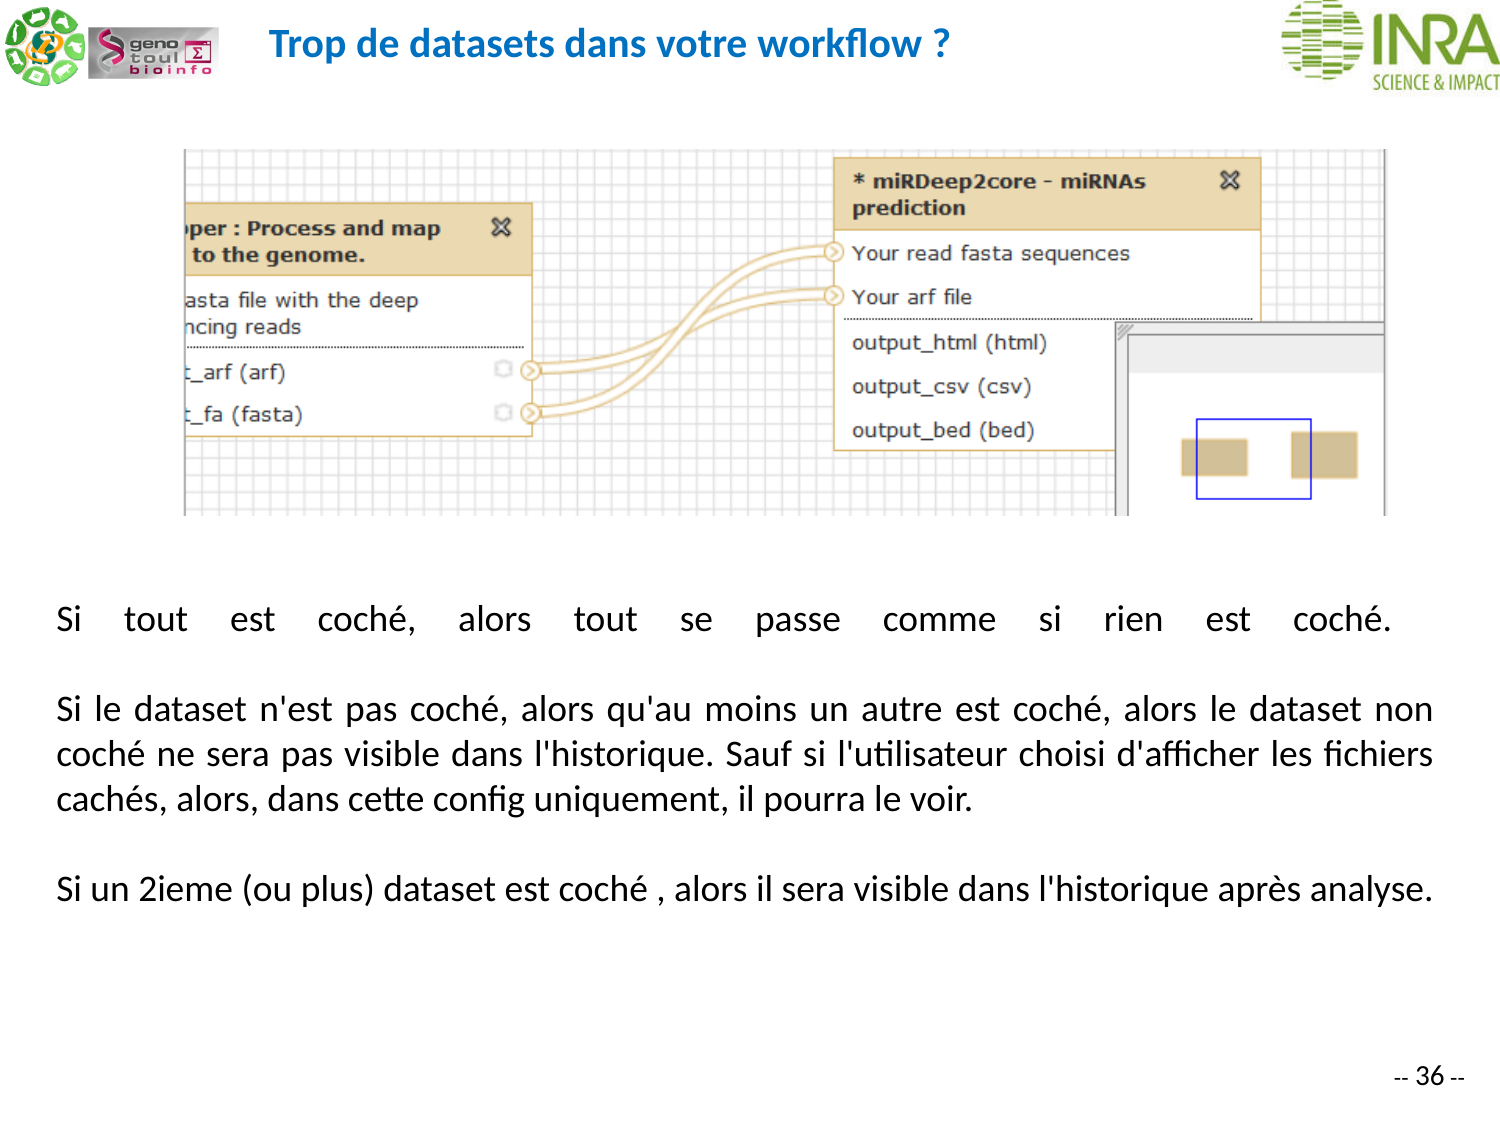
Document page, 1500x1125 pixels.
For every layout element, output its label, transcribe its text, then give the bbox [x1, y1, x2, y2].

picture [5, 7, 85, 86]
text_box Trop de datasets dans votre workflow ? [253, 19, 1270, 86]
picture [1281, 0, 1500, 110]
picture [88, 27, 219, 79]
text_box Si tout est coché, alors tout se passe comme si rien est coché. Si le dataset n'est pas coché, alors qu'au moins un autre est coché, alors le dataset non coché ne sera pas visible dans l'historique. Sauf si l'utilisateur choisi d'afficher les fichiers cachés, alors, dans cette config uniquement, il pourra le voir. Si un 2ieme (ou plus) dataset est coché , alors il sera visible dans l'historique après analyse. [41, 586, 1482, 961]
picture [183, 149, 1388, 516]
